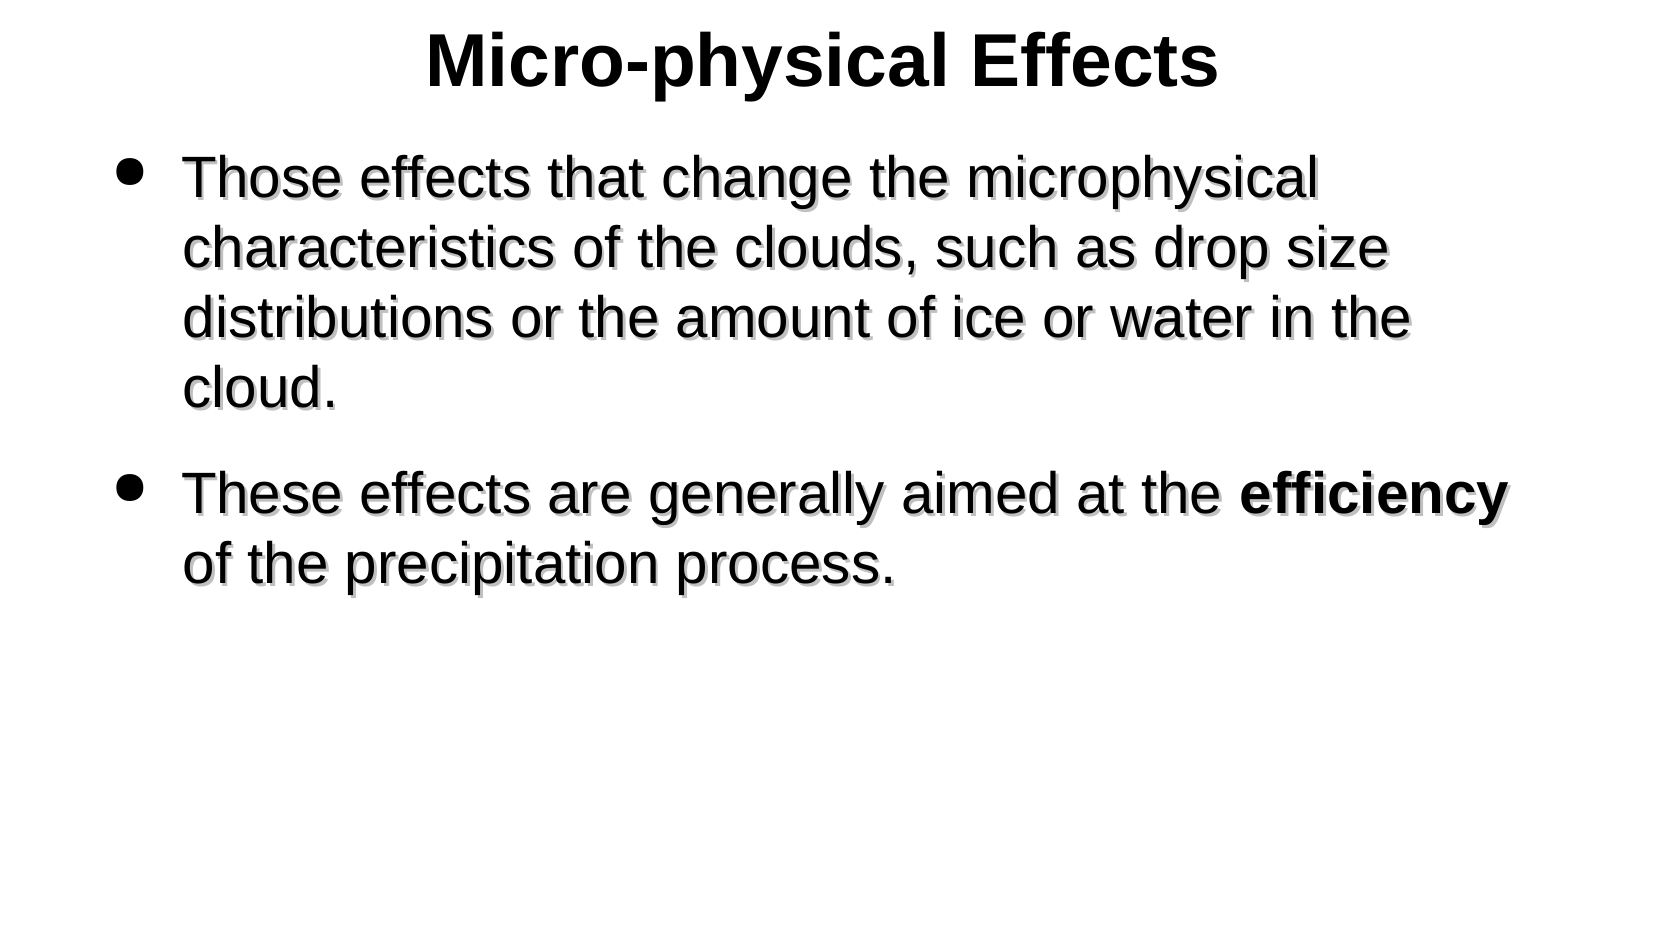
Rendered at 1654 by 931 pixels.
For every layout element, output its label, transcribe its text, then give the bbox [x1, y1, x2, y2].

title Micro-physical Effects [0, 5, 1651, 107]
text_box Those effects that change the microphysical characteristics of the clouds, such as drop size distributions or the amount of ice or water in the cloud. These effects are generally aimed at the efficiency of the precipitation process. [96, 131, 1585, 603]
